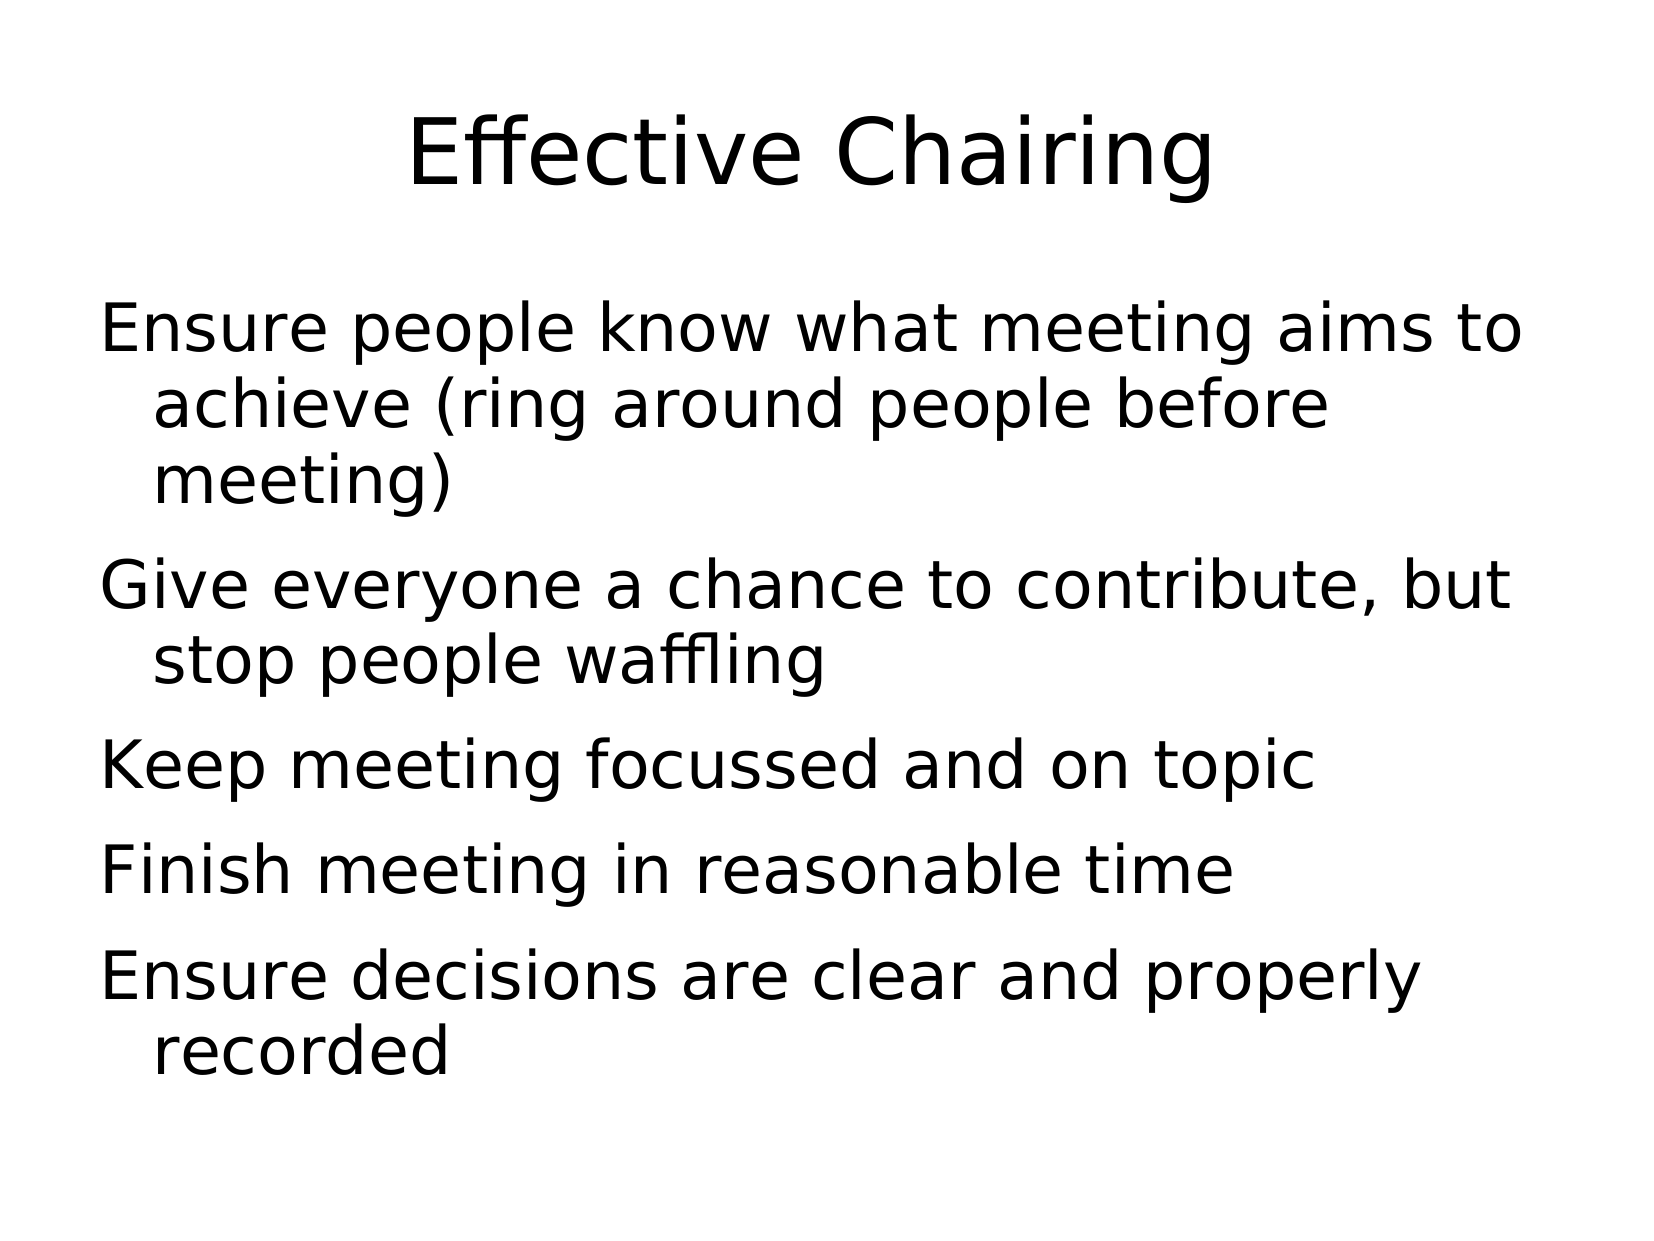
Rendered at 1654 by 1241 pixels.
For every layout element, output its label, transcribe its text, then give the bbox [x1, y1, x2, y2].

title Effective Chairing [82, 56, 1571, 250]
list Ensure people know what meeting aims to achieve (ring around people before meeting)‏ Give everyone a chance to contribute, but stop people waffling Keep meeting focussed and on topic Finish meeting in reasonable time Ensure decisions are clear and properly recorded [82, 290, 1571, 1109]
